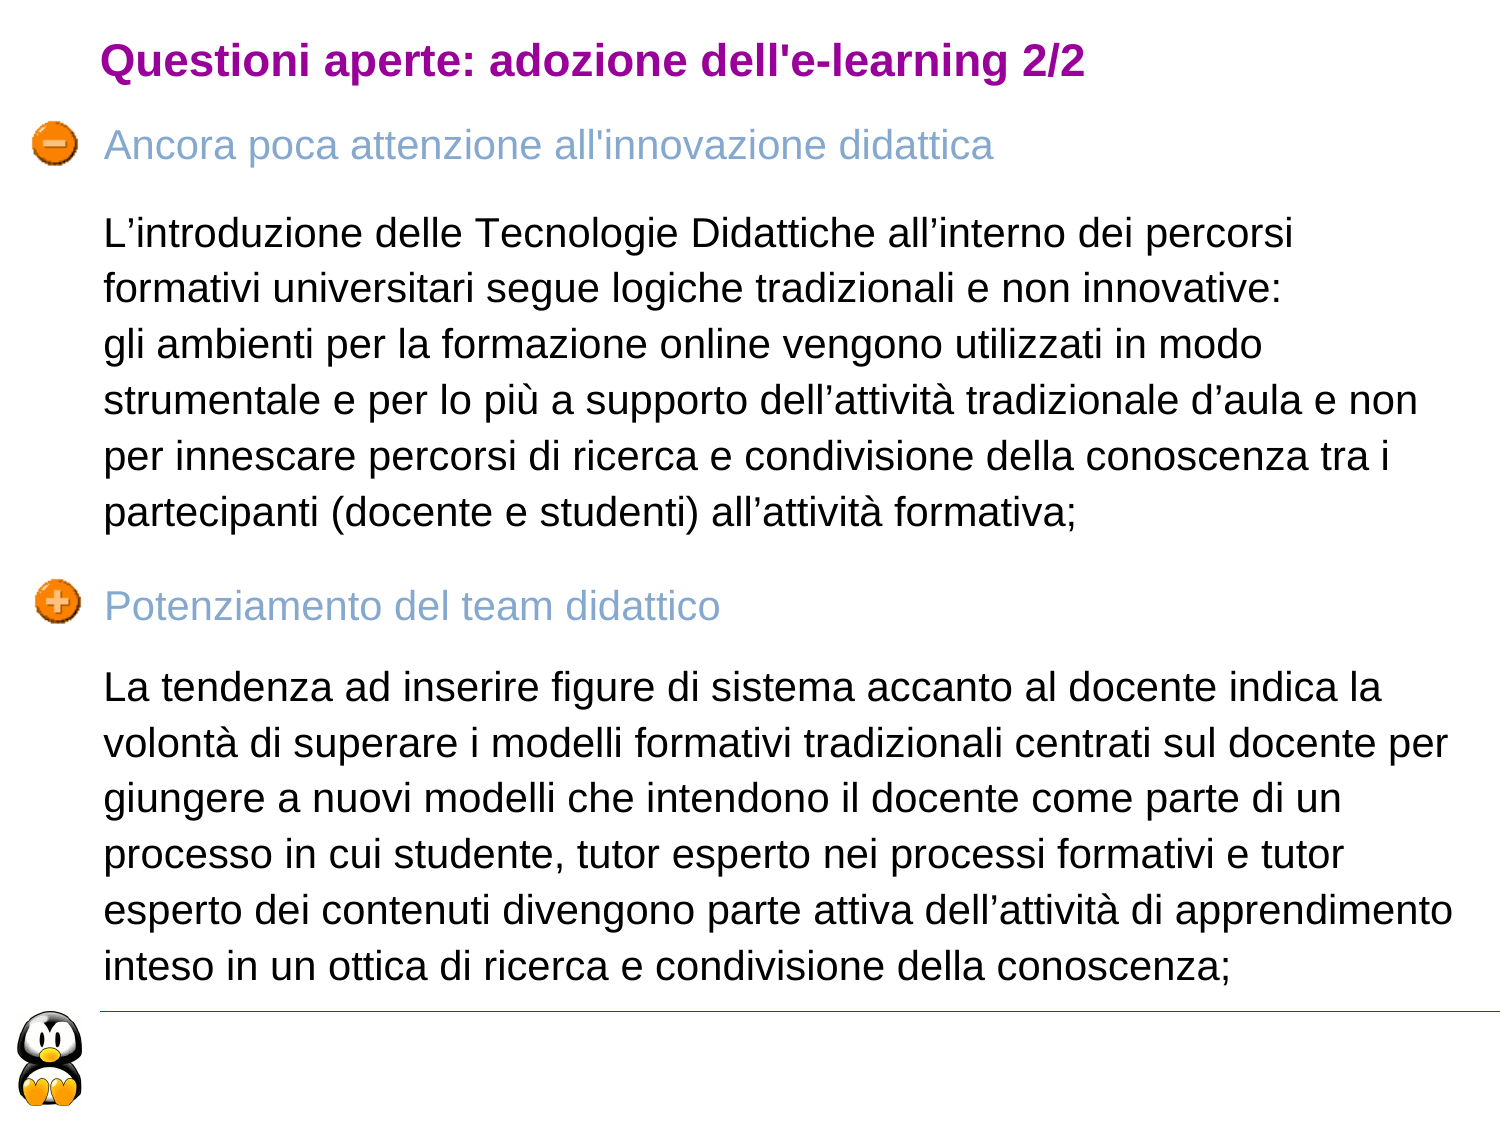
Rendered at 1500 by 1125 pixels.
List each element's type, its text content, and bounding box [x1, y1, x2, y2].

text_box Ancora poca attenzione all'innovazione didattica [0, 119, 1341, 188]
text_box L’introduzione delle Tecnologie Didattiche all’interno dei percorsi formativi universitari segue logiche tradizionali e non innovative: gli ambienti per la formazione online vengono utilizzati in modo strumentale e per lo più a supporto dell’attività tradizionale d’aula e non per innescare percorsi di ricerca e condivisione della conoscenza tra i partecipanti (docente e studenti) all’attività formativa; [88, 192, 1471, 543]
picture [32, 576, 83, 627]
text_box Potenziamento del team didattico [0, 580, 1341, 649]
picture [29, 118, 80, 169]
picture [17, 1011, 82, 1106]
text_box Questioni aperte: adozione dell'e-learning 2/2 [99, 35, 1424, 149]
text_box La tendenza ad inserire figure di sistema accanto al docente indica la volontà di superare i modelli formativi tradizionali centrati sul docente per giungere a nuovi modelli che intendono il docente come parte di un processo in cui studente, tutor esperto nei processi formativi e tutor esperto dei contenuti divengono parte attiva dell’attività di apprendimento inteso in un ottica di ricerca e condivisione della conoscenza; [88, 646, 1471, 997]
